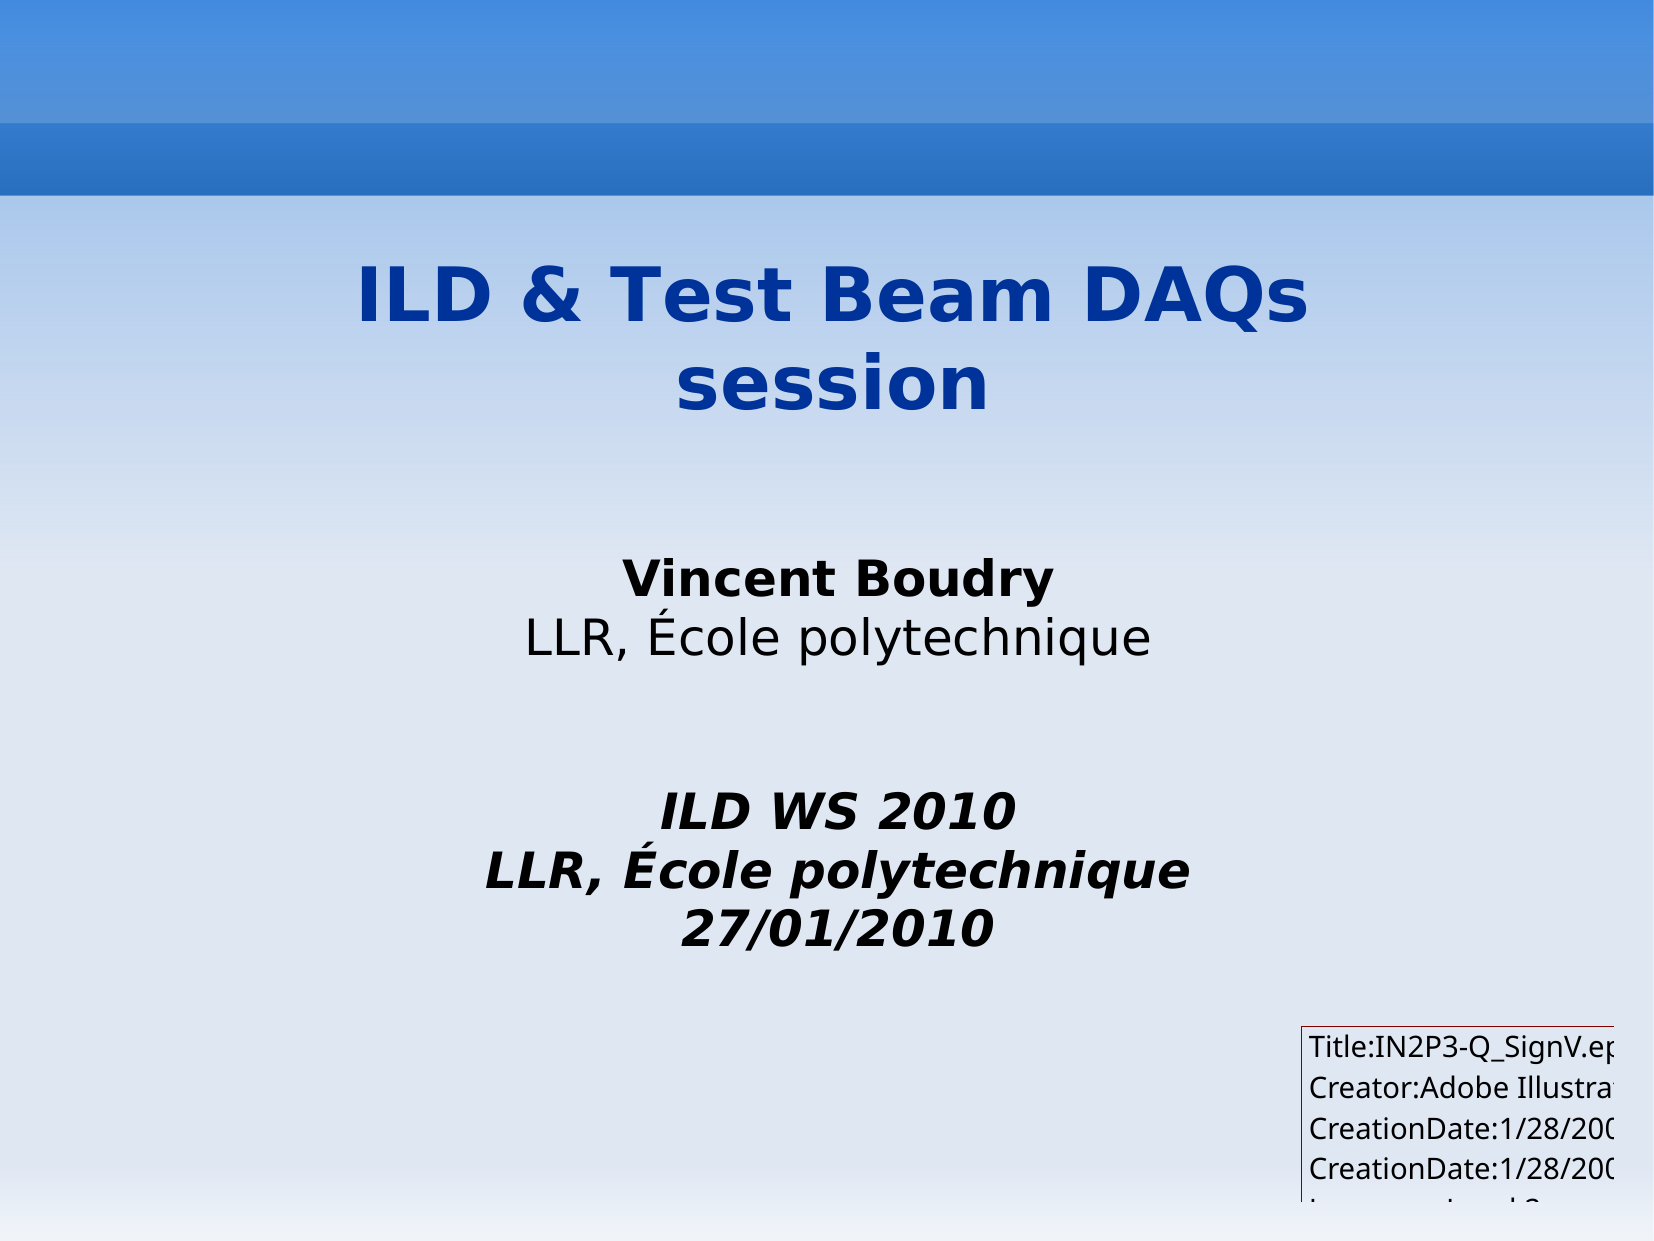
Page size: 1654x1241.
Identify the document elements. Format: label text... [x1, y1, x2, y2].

subtitle Vincent Boudry LLR, École polytechnique ILD WS 2010 LLR, École polytechnique 27/01/2010 [59, 504, 1595, 1004]
picture [0, 0, 1654, 1241]
title ILD & Test Beam DAQs session [21, 236, 1646, 444]
